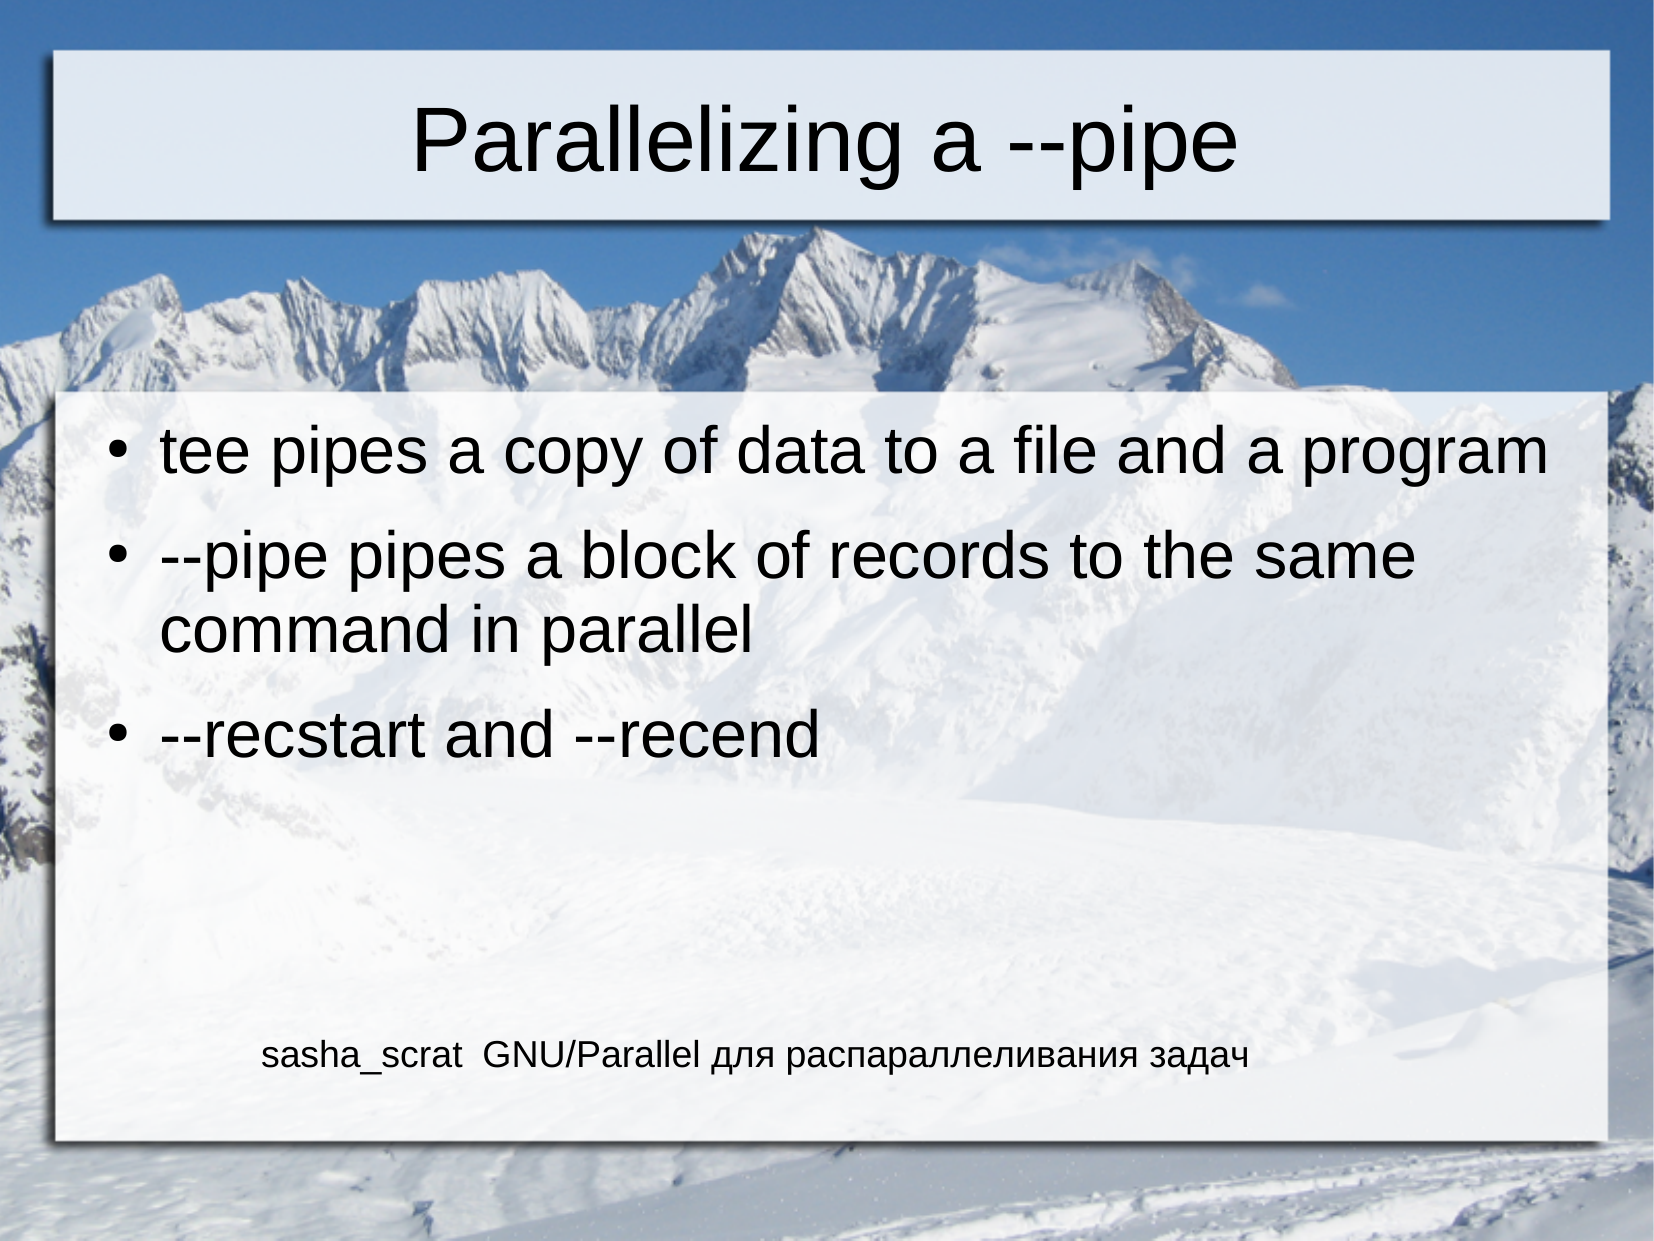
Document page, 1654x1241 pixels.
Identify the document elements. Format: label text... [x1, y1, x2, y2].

list tee pipes a copy of data to a file and a program --pipe pipes a block of records to the same command in parallel --recstart and --recend [88, 413, 1571, 1218]
picture [0, 0, 1654, 1241]
title Parallelizing a --pipe [59, 68, 1595, 212]
text_box sasha_scrat GNU/Parallel для распараллеливания задач [246, 1026, 1265, 1168]
